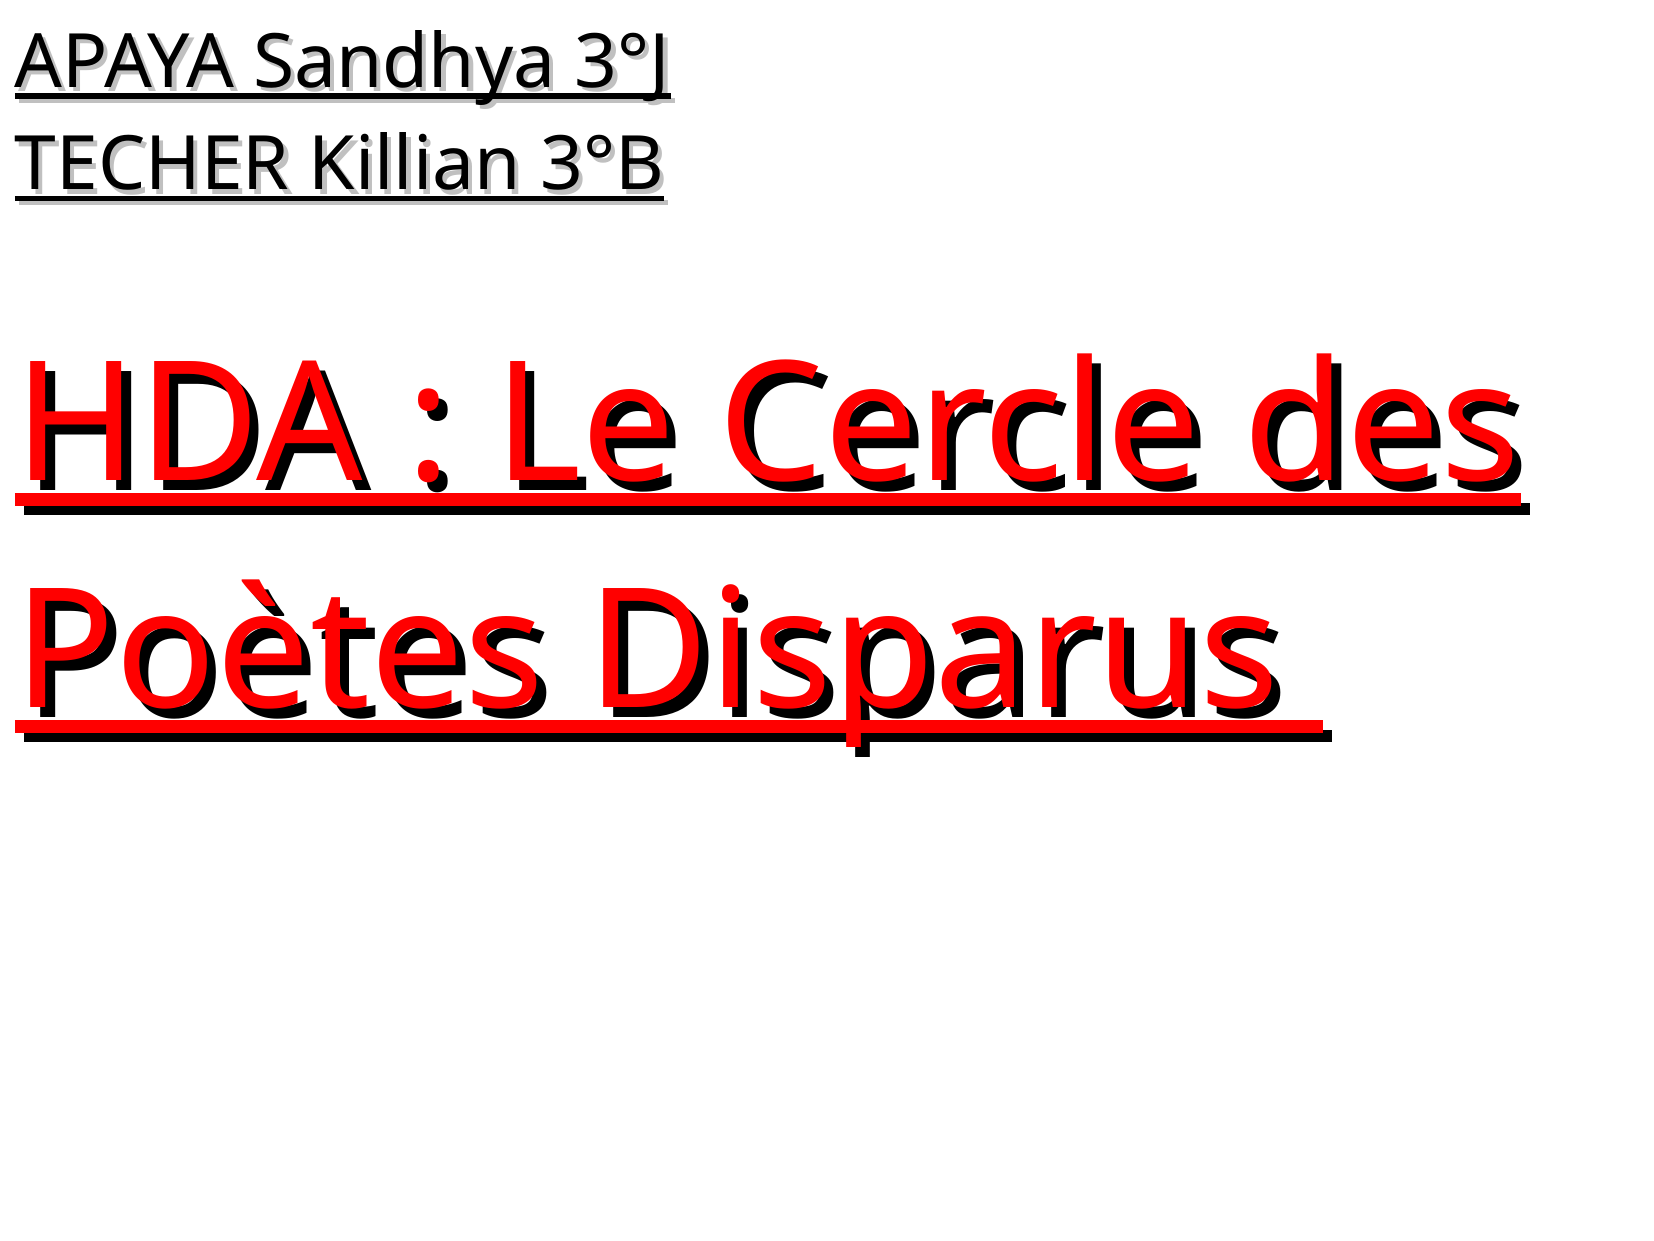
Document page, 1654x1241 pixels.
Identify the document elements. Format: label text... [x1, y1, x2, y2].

text_box HDA : Le Cercle des Poètes Disparus [0, 295, 1654, 1241]
text_box APAYA Sandhya 3°J TECHER Killian 3°B [0, 0, 1536, 224]
